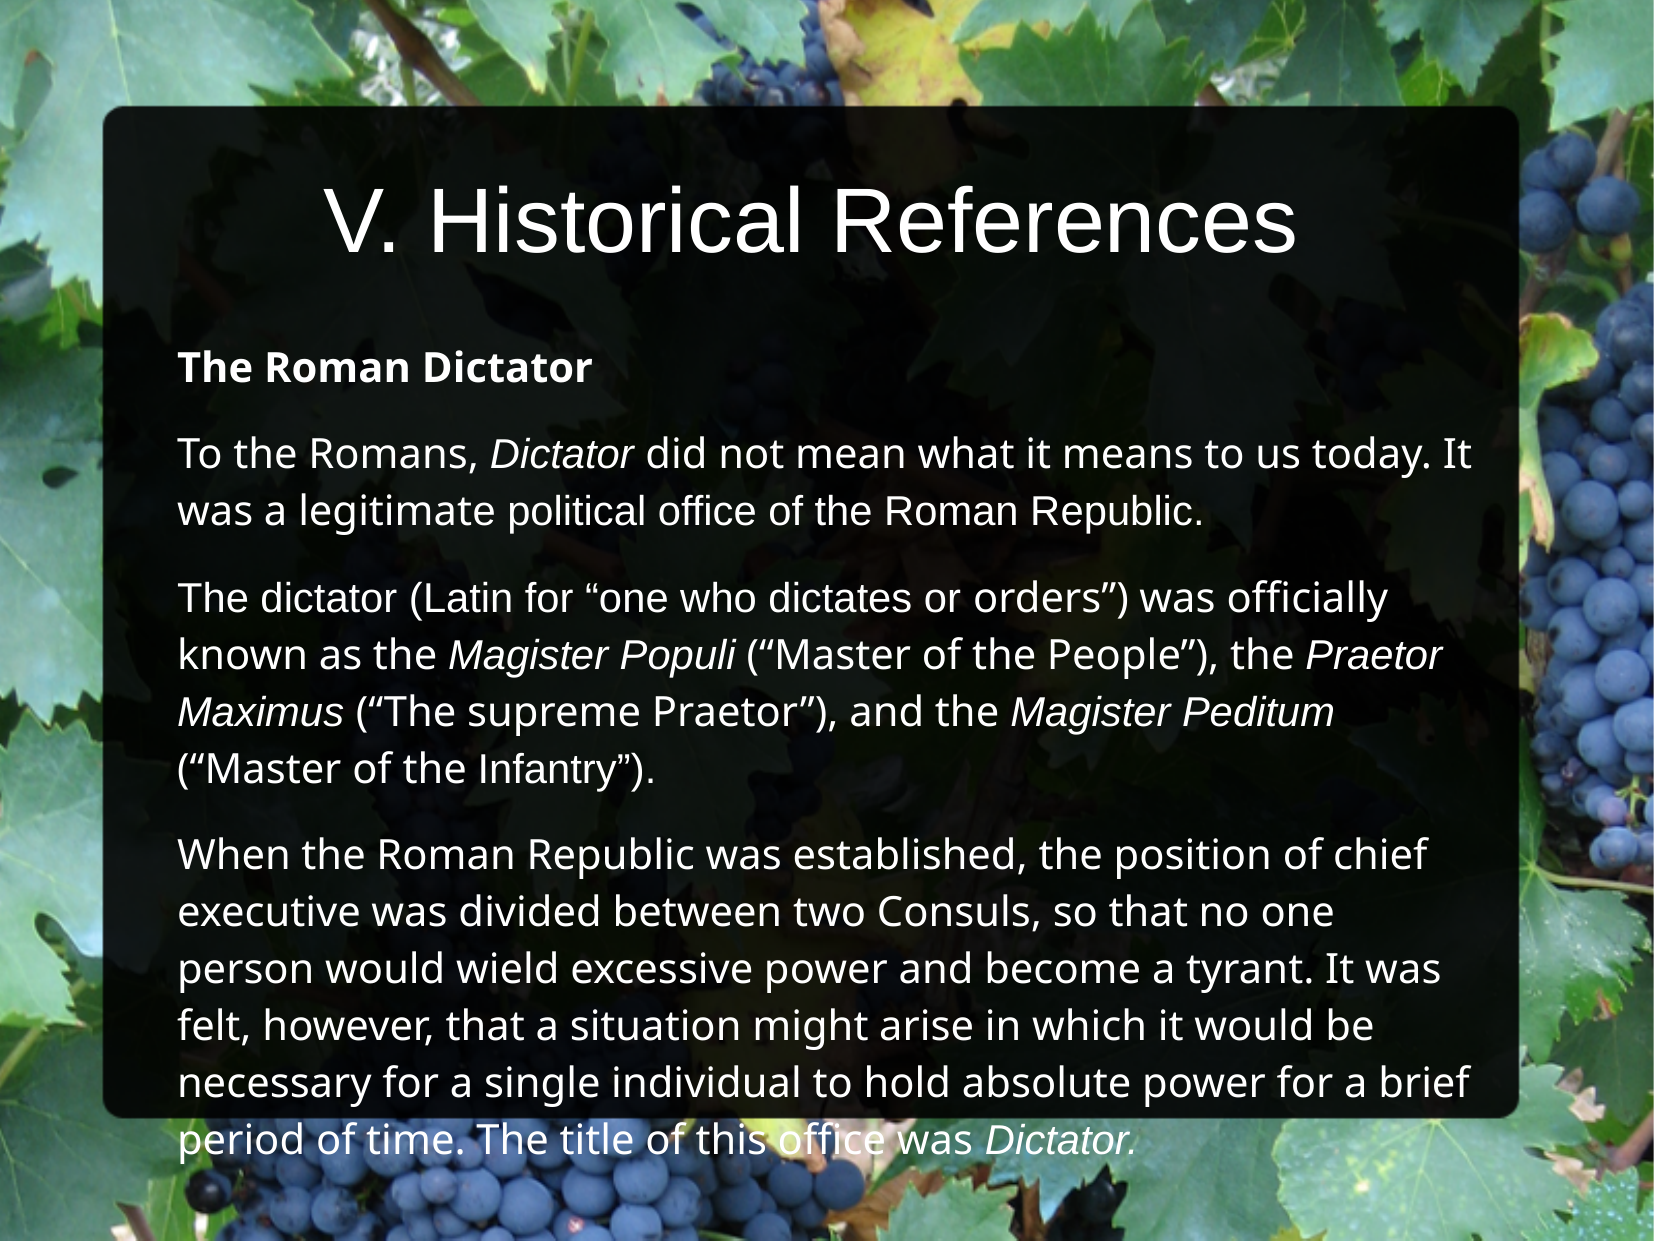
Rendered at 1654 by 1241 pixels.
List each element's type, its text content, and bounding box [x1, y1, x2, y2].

list The Roman Dictator To the Romans, Dictator did not mean what it means to us today. It was a legitimate political office of the Roman Republic. The dictator (Latin for “one who dictates or orders”) was officially known as the Magister Populi (“Master of the People”), the Praetor Maximus (“The supreme Praetor”), and the Magister Peditum (“Master of the Infantry”). When the Roman Republic was established, the position of chief executive was divided between two Consuls, so that no one person would wield excessive power and become a tyrant. It was felt, however, that a situation might arise in which it would be necessary for a single individual to hold absolute power for a brief period of time. The title of this office was Dictator. [177, 337, 1477, 1241]
picture [0, 0, 1654, 1241]
title V. Historical References [118, 125, 1506, 318]
